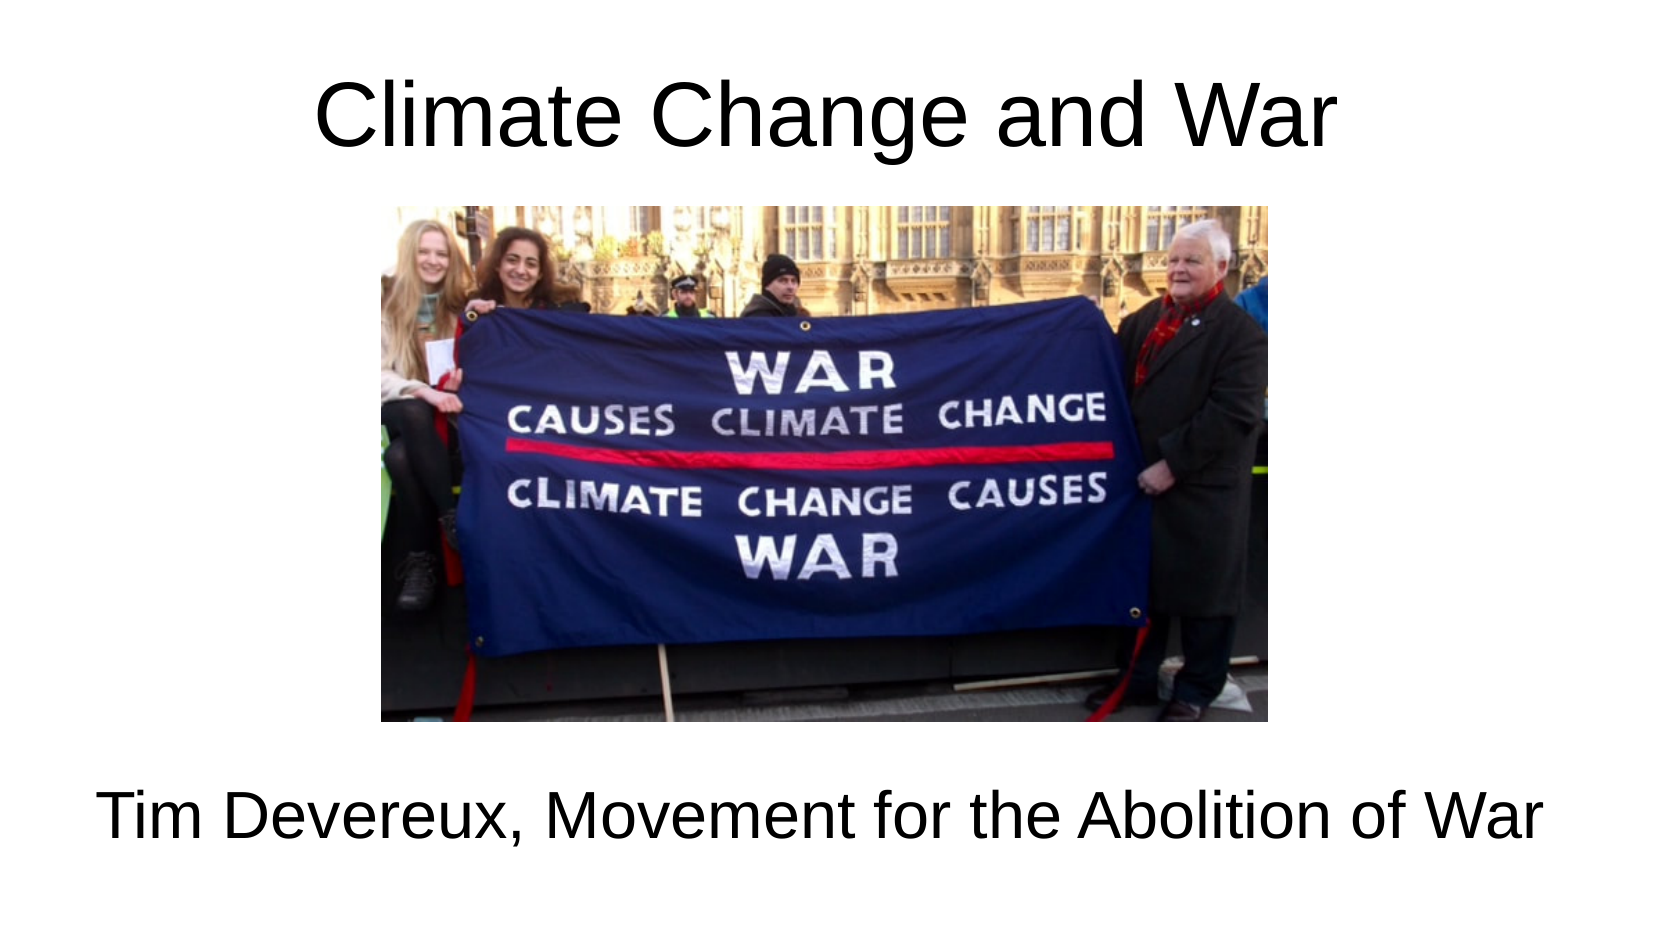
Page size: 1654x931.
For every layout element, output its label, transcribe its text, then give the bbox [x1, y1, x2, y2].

title Tim Devereux, Movement for the Abolition of War [76, 738, 1565, 894]
picture [381, 206, 1268, 722]
title Climate Change and War [82, 37, 1571, 193]
